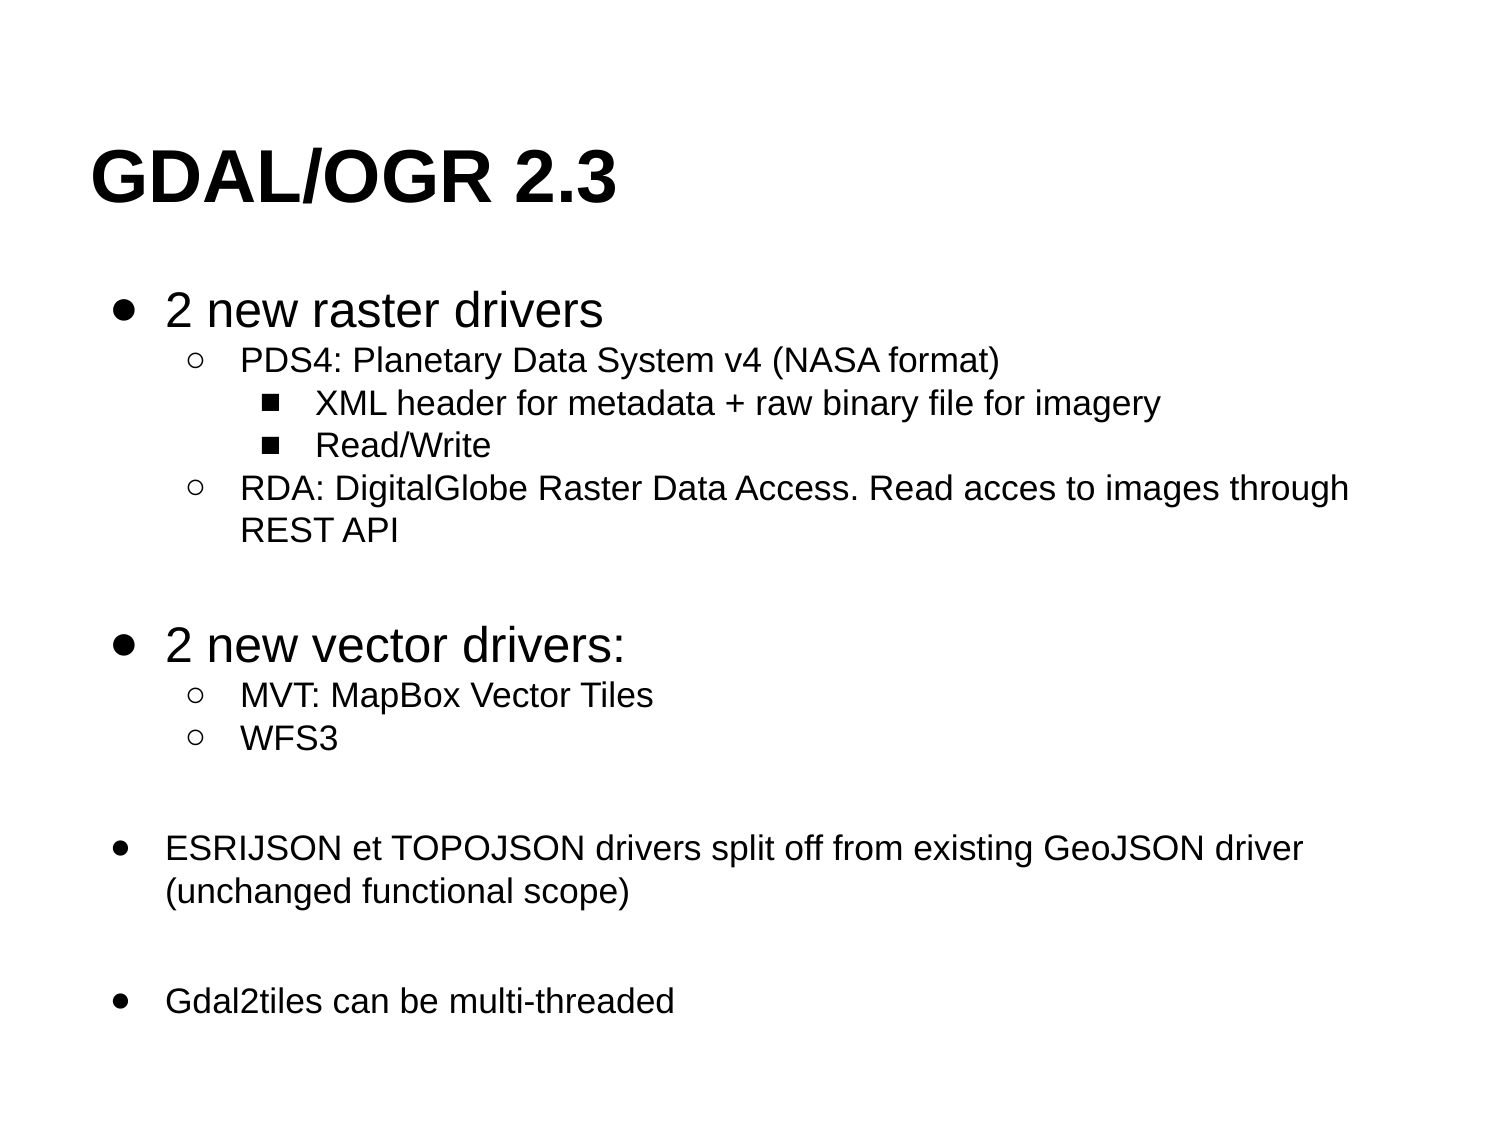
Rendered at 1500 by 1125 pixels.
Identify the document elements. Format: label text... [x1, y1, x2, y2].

title GDAL/OGR 2.3 [75, 45, 1425, 233]
list 2 new raster drivers PDS4: Planetary Data System v4 (NASA format) XML header for metadata + raw binary file for imagery Read/Write RDA: DigitalGlobe Raster Data Access. Read acces to images through REST API 2 new vector drivers: MVT: MapBox Vector Tiles WFS3 ESRIJSON et TOPOJSON drivers split off from existing GeoJSON driver (unchanged functional scope) Gdal2tiles can be multi-threaded [75, 262, 1425, 1078]
